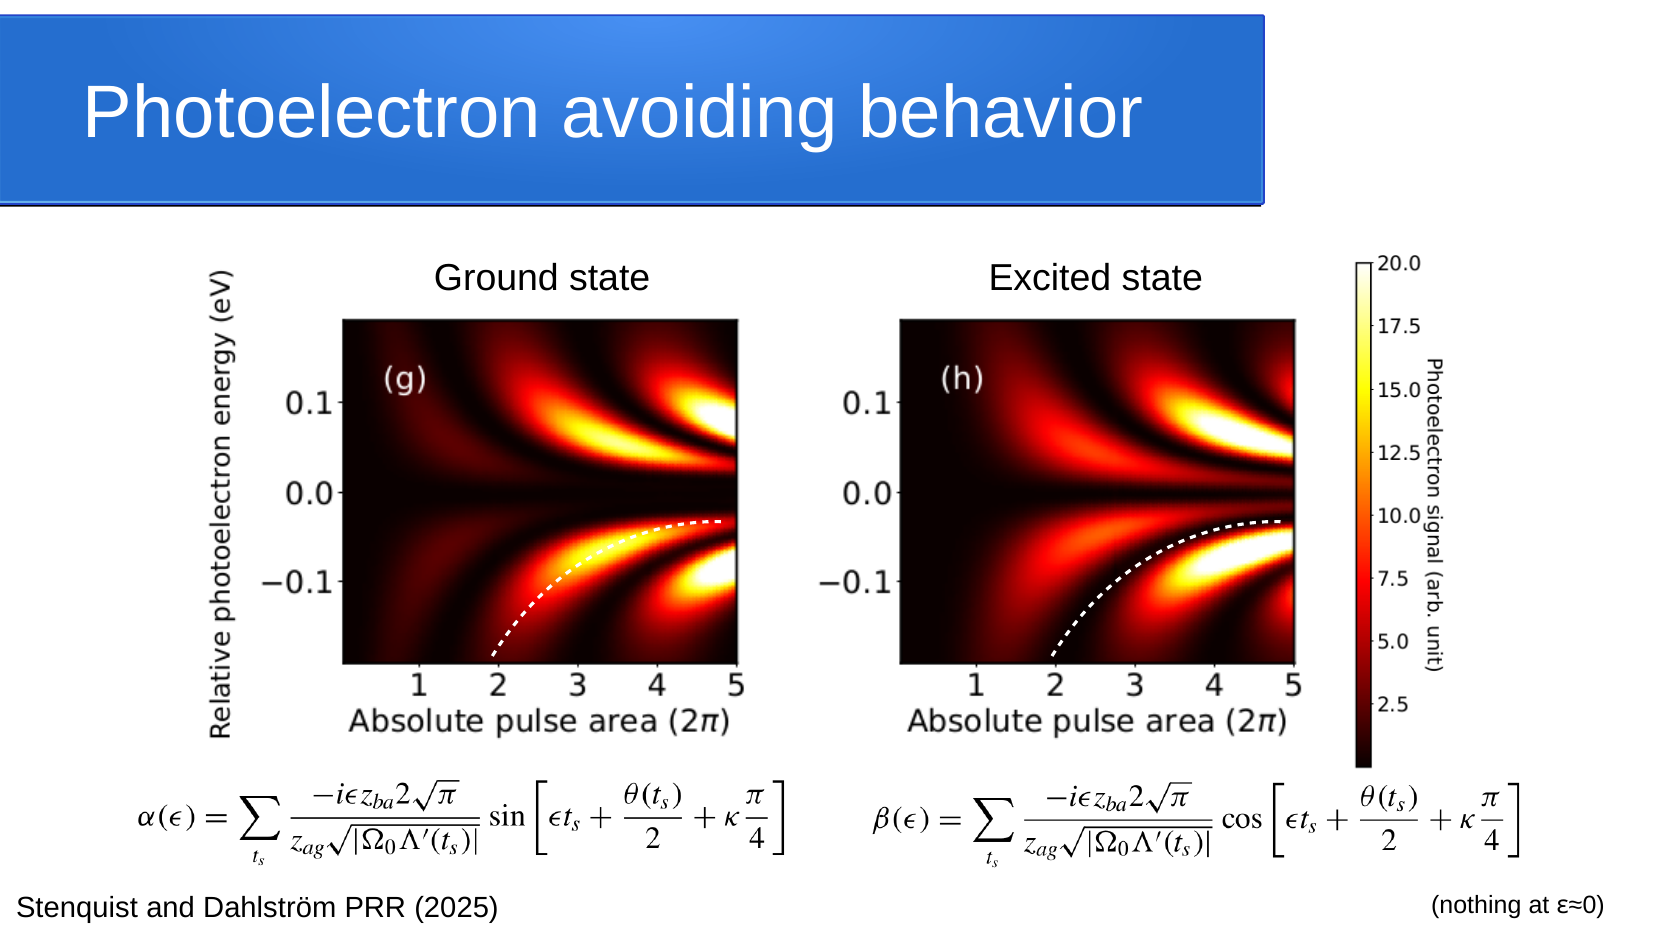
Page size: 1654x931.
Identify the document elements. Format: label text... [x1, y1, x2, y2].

picture [865, 248, 1523, 872]
text_box (nothing at ε≈0) [1416, 879, 1645, 931]
text_box Excited state [906, 248, 1285, 306]
picture [203, 238, 242, 762]
text_box Stenquist and Dahlström PRR (2025) [1, 883, 714, 931]
picture [255, 292, 1317, 749]
title Photoelectron avoiding behavior [82, 35, 1235, 189]
picture [129, 769, 787, 874]
text_box Ground state [353, 248, 732, 306]
